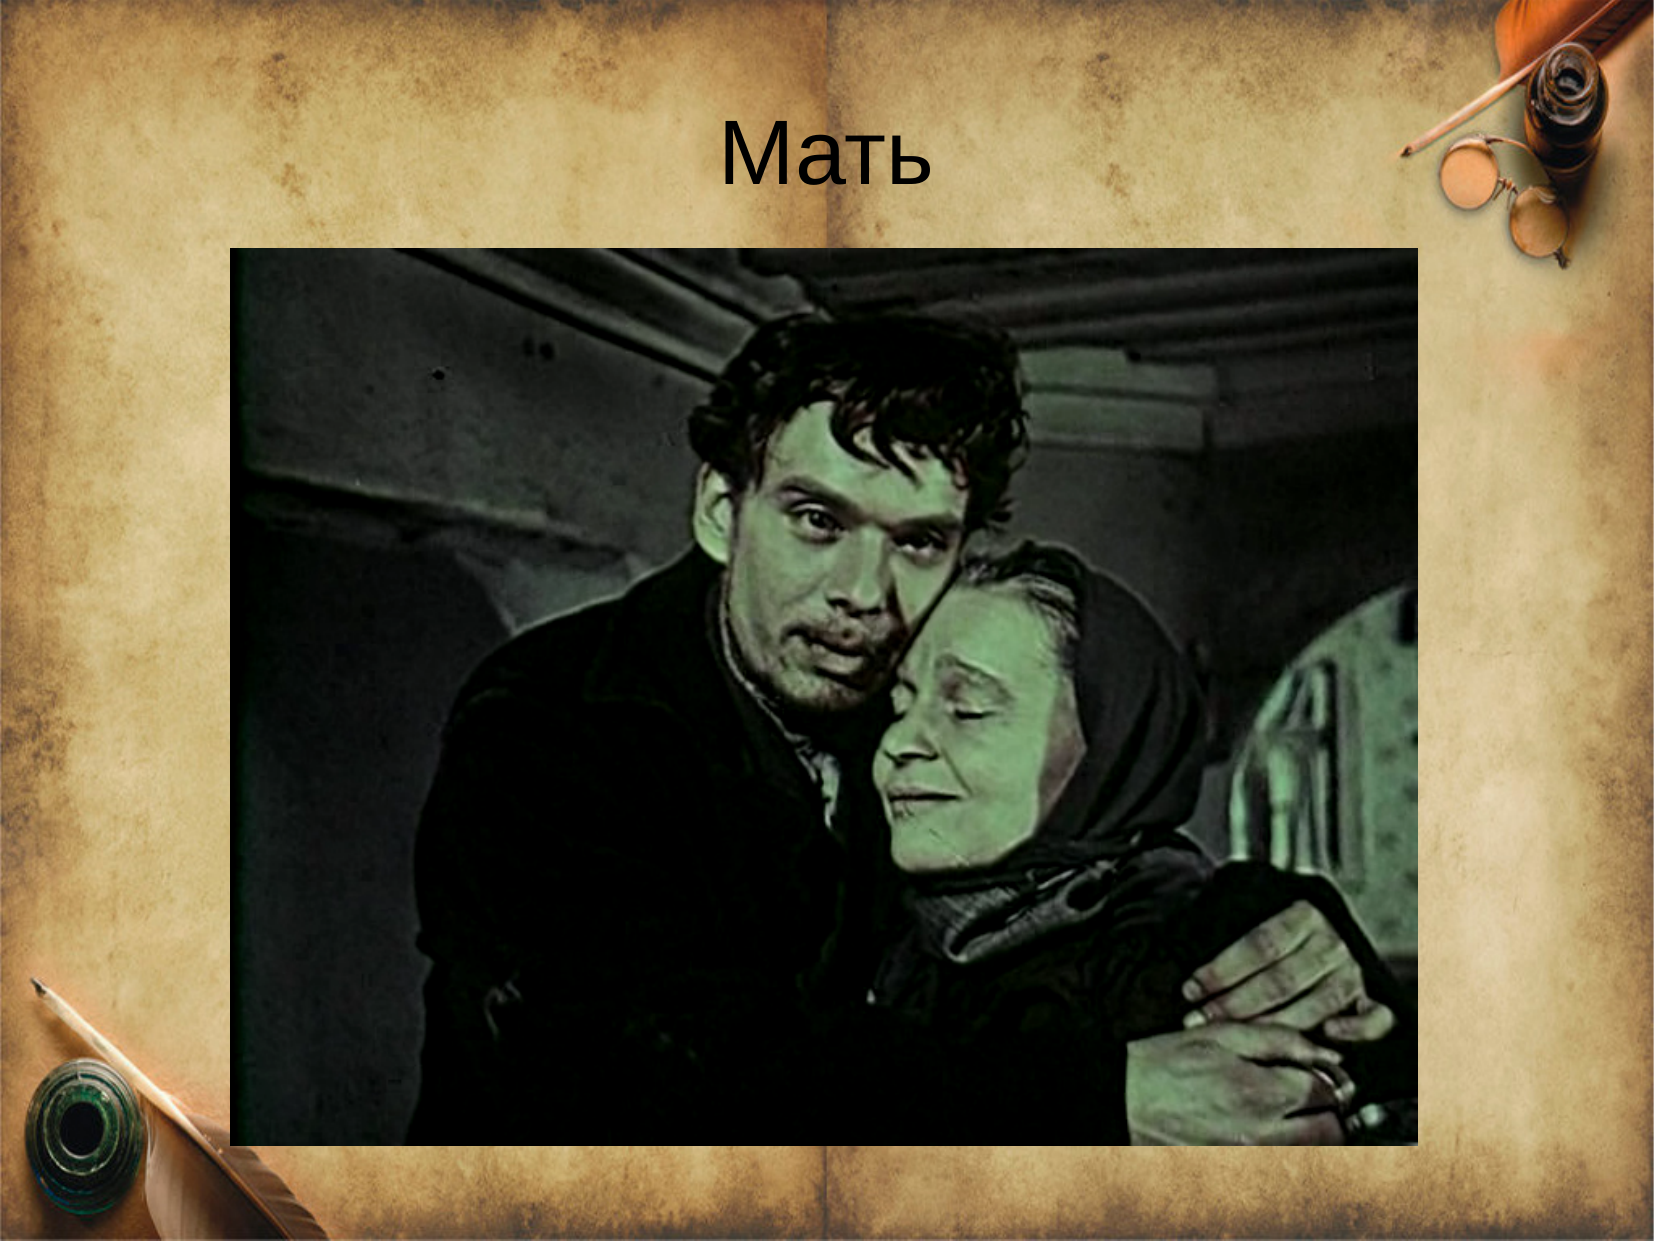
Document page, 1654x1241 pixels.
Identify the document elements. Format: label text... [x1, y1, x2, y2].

title Мать [82, 49, 1571, 257]
picture [0, 0, 1654, 1241]
